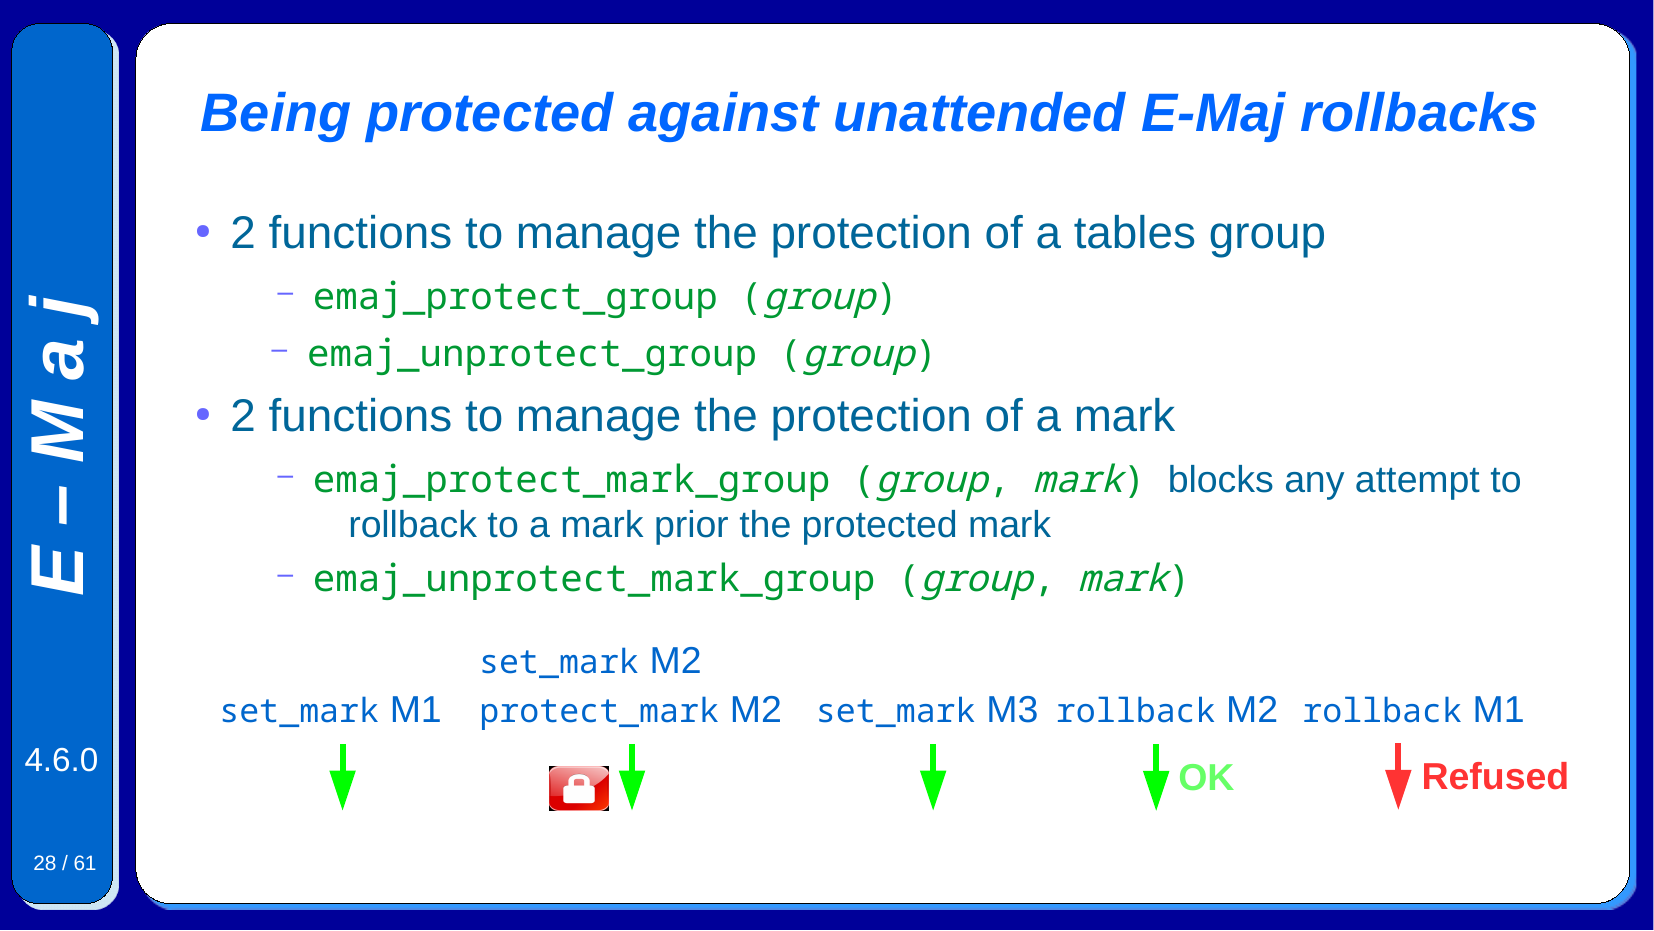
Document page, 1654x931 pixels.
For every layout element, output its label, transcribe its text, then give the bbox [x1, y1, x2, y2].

text_box set_mark M1 [204, 680, 461, 739]
title Being protected against unattended E-Maj rollbacks [200, 34, 1575, 191]
text_box protect_mark M2 [464, 680, 797, 739]
text_box OK [1163, 749, 1250, 806]
text_box set_mark M3 [801, 680, 1058, 739]
text_box rollback M1 [1287, 680, 1540, 739]
picture [549, 766, 609, 811]
text_box rollback M2 [1058, 680, 1287, 739]
text_box set_mark M2 [464, 630, 721, 680]
list 2 functions to manage the protection of a tables group emaj_protect_group (group) emaj_unprotect_group (group) 2 functions to manage the protection of a mark emaj_protect_mark_group (group, mark) blocks any attempt to rollback to a mark prior the protected mark emaj_unprotect_mark_group (group, mark) [177, 206, 1587, 591]
text_box Refused [1396, 748, 1595, 811]
